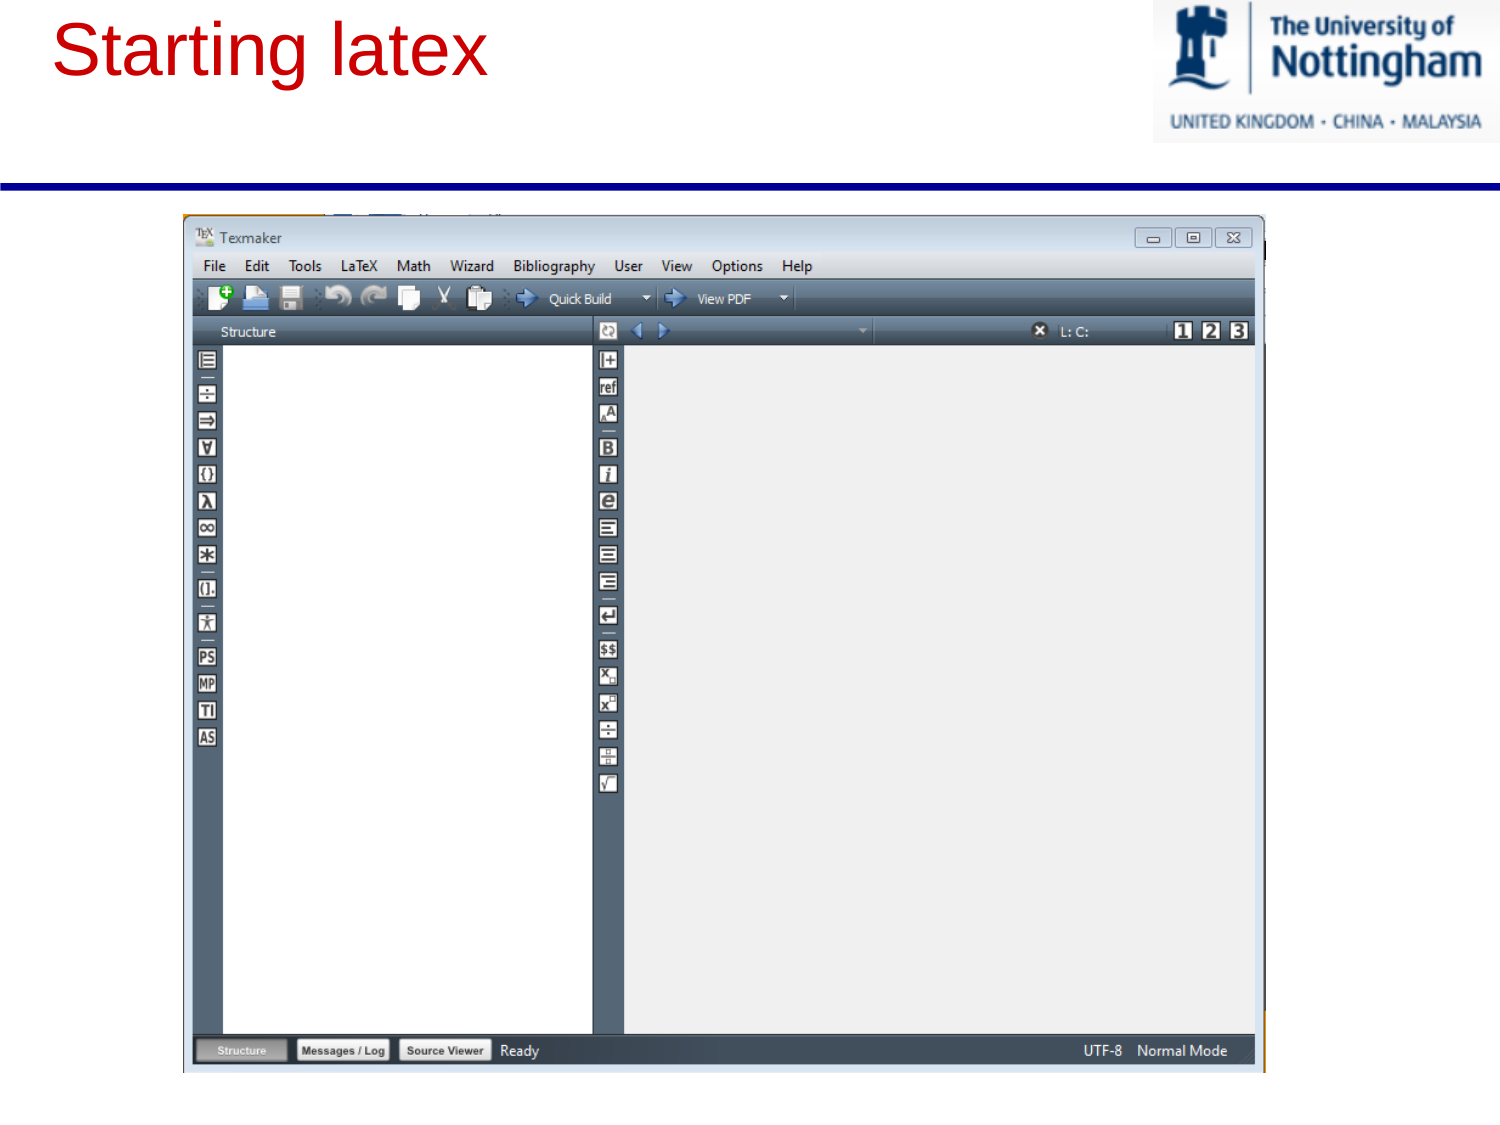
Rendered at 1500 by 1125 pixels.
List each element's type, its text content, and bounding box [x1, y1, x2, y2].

text_box Starting latex [36, 0, 1156, 183]
picture [1156, 0, 1500, 143]
picture [183, 214, 1266, 1073]
